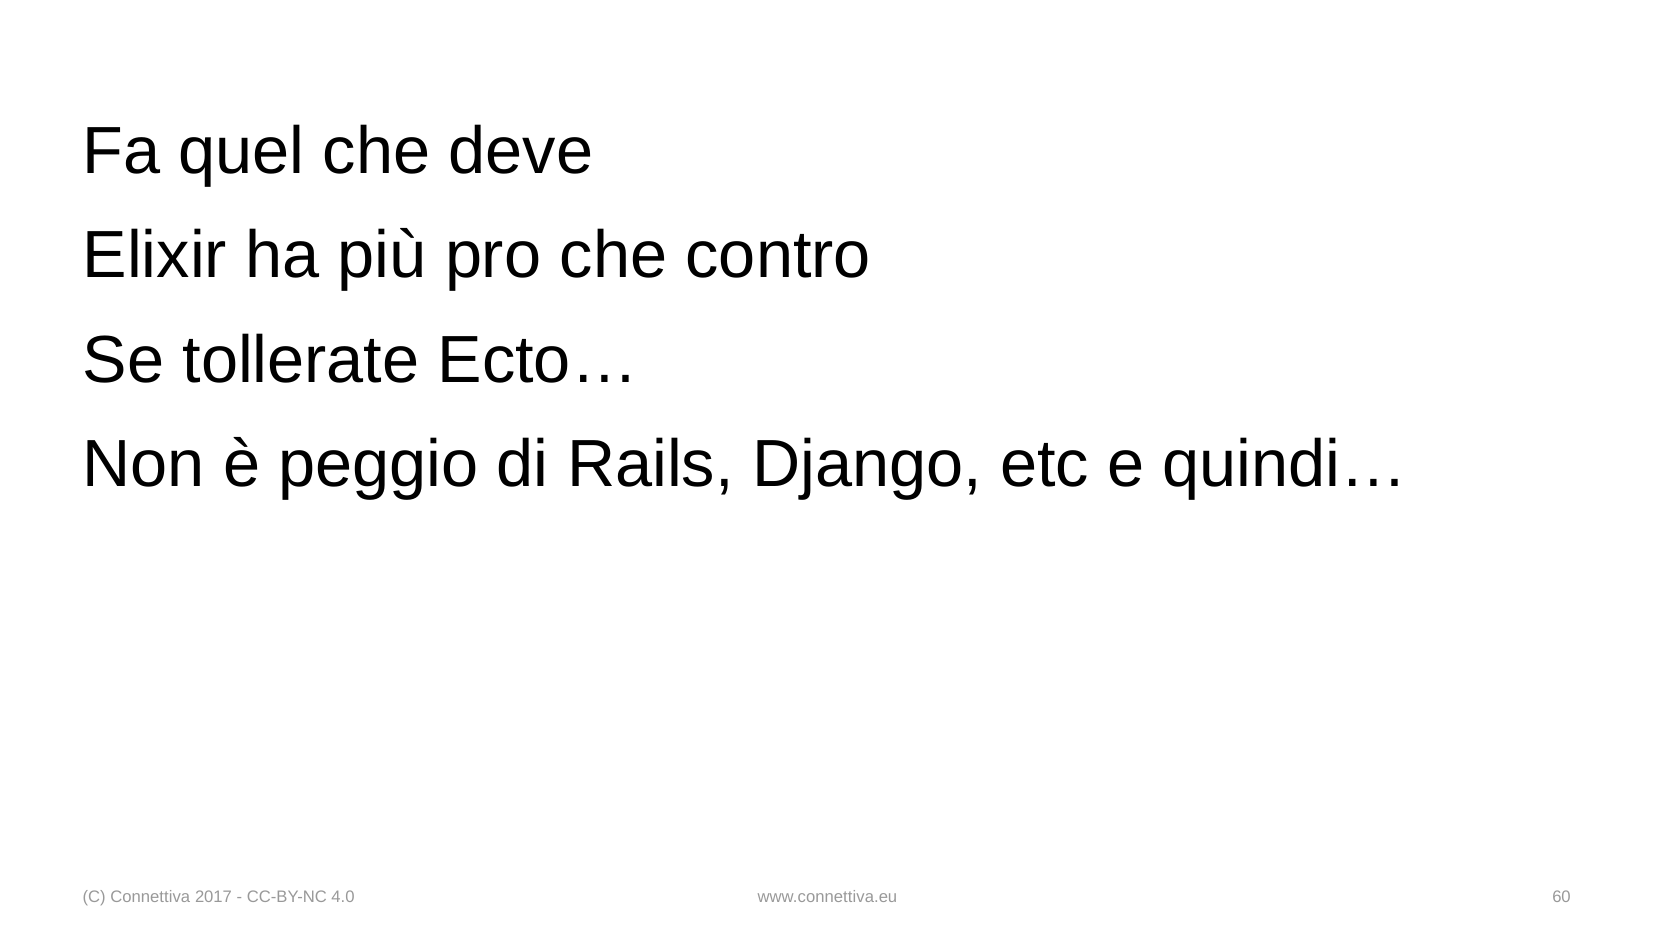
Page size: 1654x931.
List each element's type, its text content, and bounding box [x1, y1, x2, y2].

list Fa quel che deve Elixir ha più pro che contro Se tollerate Ecto… Non è peggio di Rails, Django, etc e quindi… [82, 113, 1571, 833]
